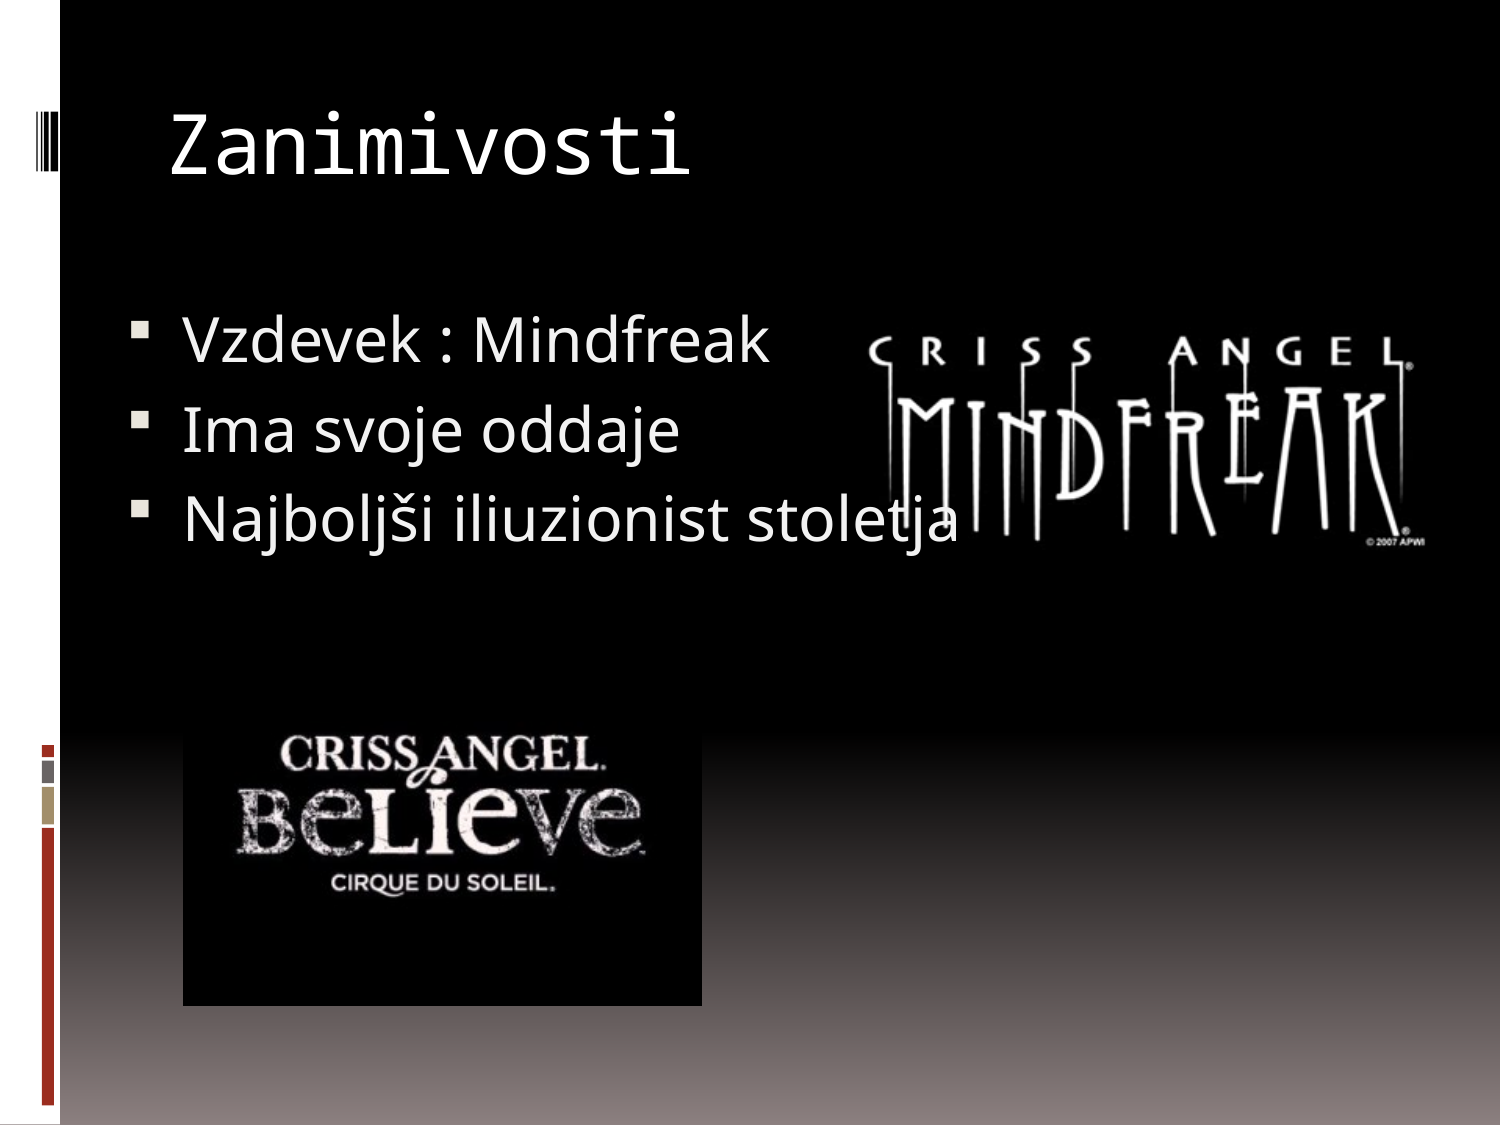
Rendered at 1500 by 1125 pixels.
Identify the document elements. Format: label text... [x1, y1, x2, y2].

picture [832, 243, 1458, 635]
picture [183, 621, 702, 1006]
list Vzdevek : Mindfreak Ima svoje oddaje Najboljši iliuzionist stoletja [100, 292, 1425, 1043]
title Zanimivosti [150, 84, 1425, 235]
